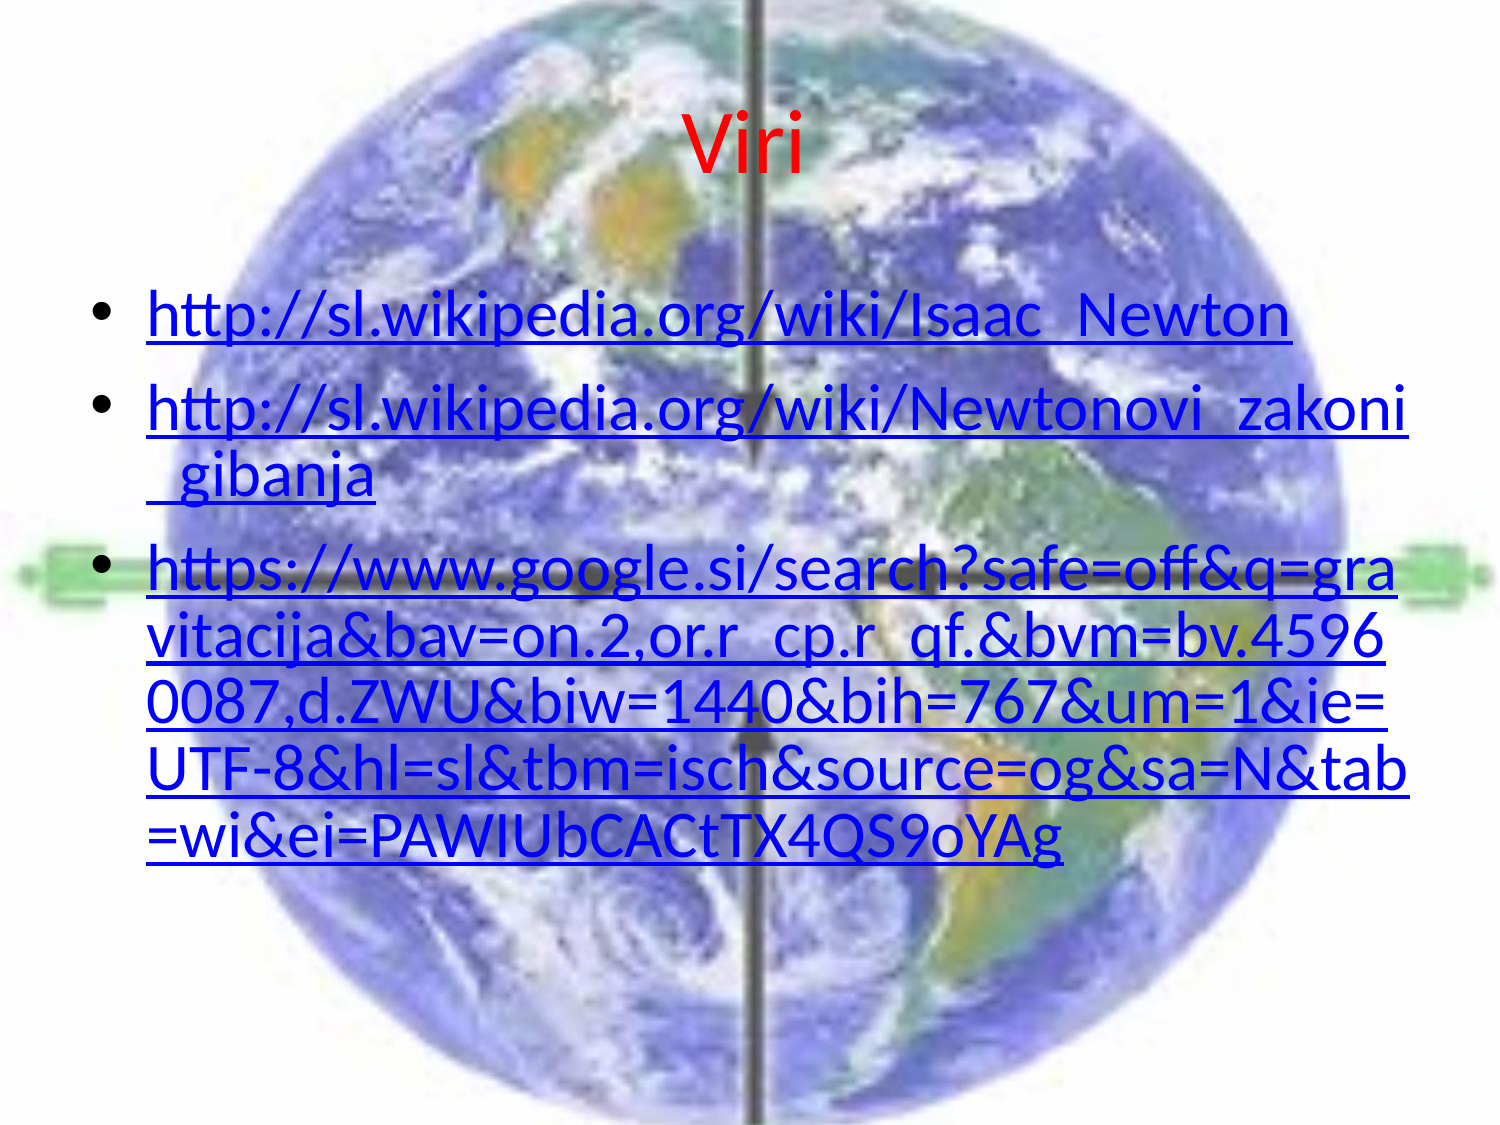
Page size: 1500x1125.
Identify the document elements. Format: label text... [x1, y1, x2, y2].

picture [0, 0, 1500, 1125]
list http://sl.wikipedia.org/wiki/Isaac_Newton http://sl.wikipedia.org/wiki/Newtonovi_zakoni_gibanja https://www.google.si/search?safe=off&q=gravitacija&bav=on.2,or.r_cp.r_qf.&bvm=bv.45960087,d.ZWU&biw=1440&bih=767&um=1&ie=UTF-8&hl=sl&tbm=isch&source=og&sa=N&tab=wi&ei=PAWIUbCACtTX4QS9oYAg [75, 262, 1425, 1005]
title Viri [537, 66, 951, 209]
